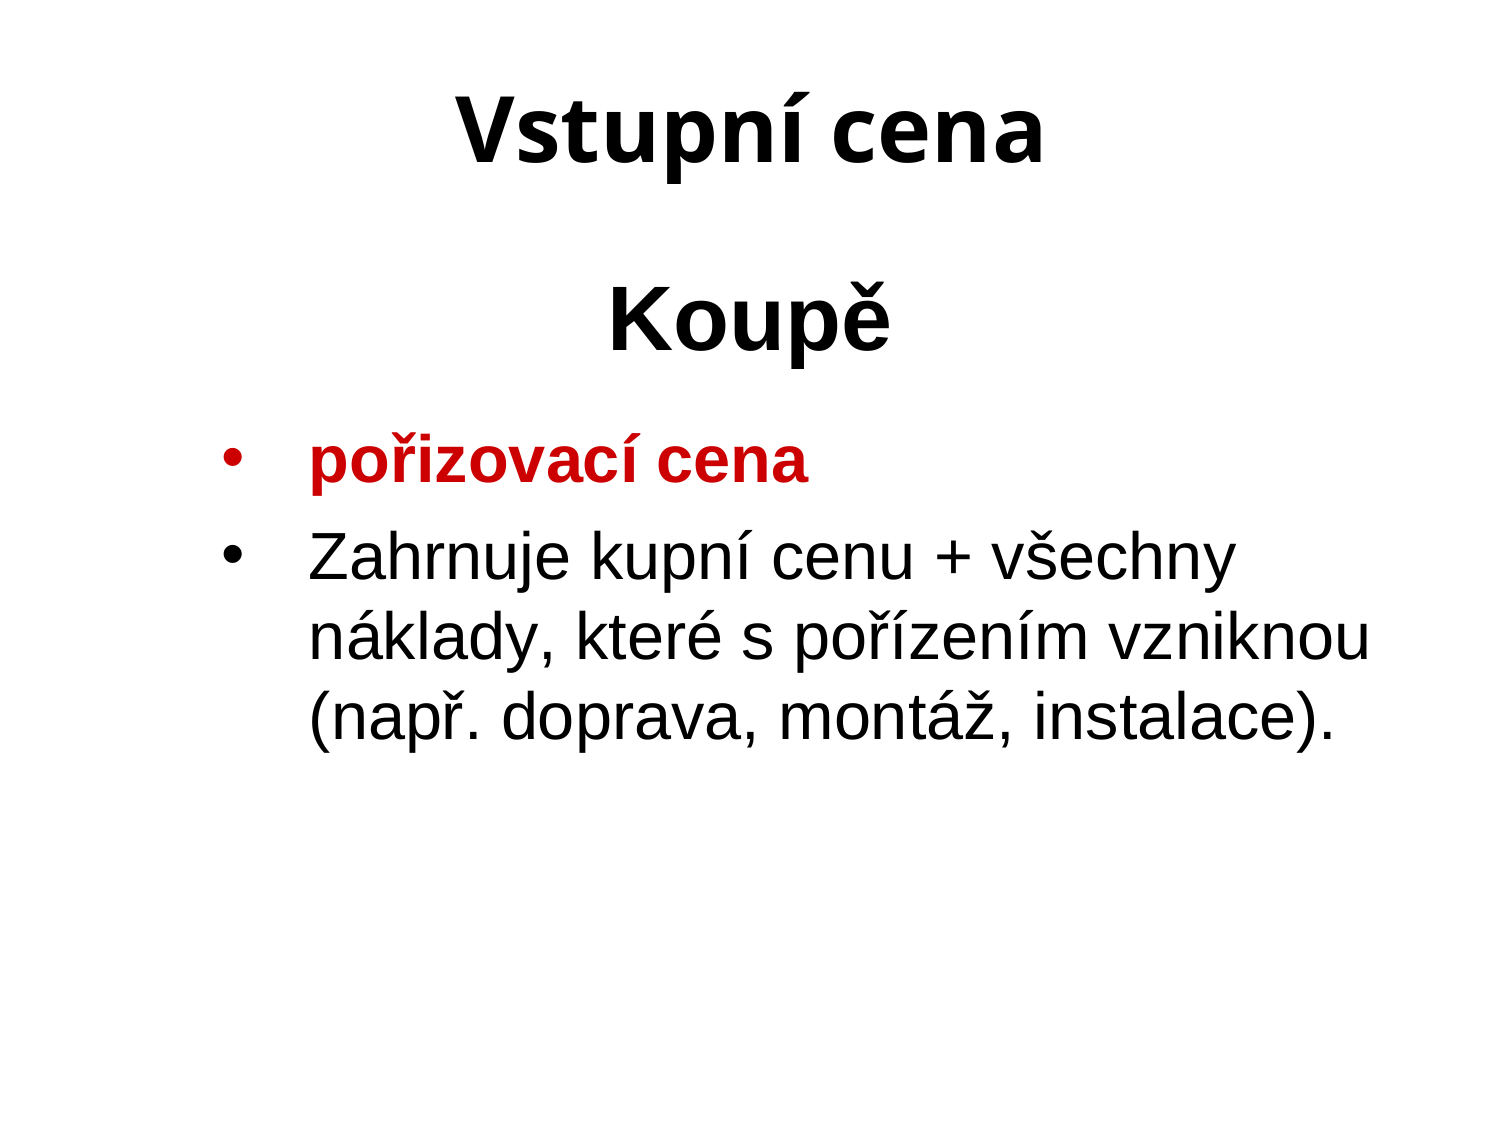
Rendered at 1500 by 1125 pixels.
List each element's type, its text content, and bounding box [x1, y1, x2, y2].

text_box Vstupní cena [76, 66, 1427, 185]
title Koupě [75, 219, 1426, 408]
list pořizovací cena Zahrnuje kupní cenu + všechny náklady, které s pořízením vzniknou (např. doprava, montáž, instalace). [206, 408, 1424, 870]
